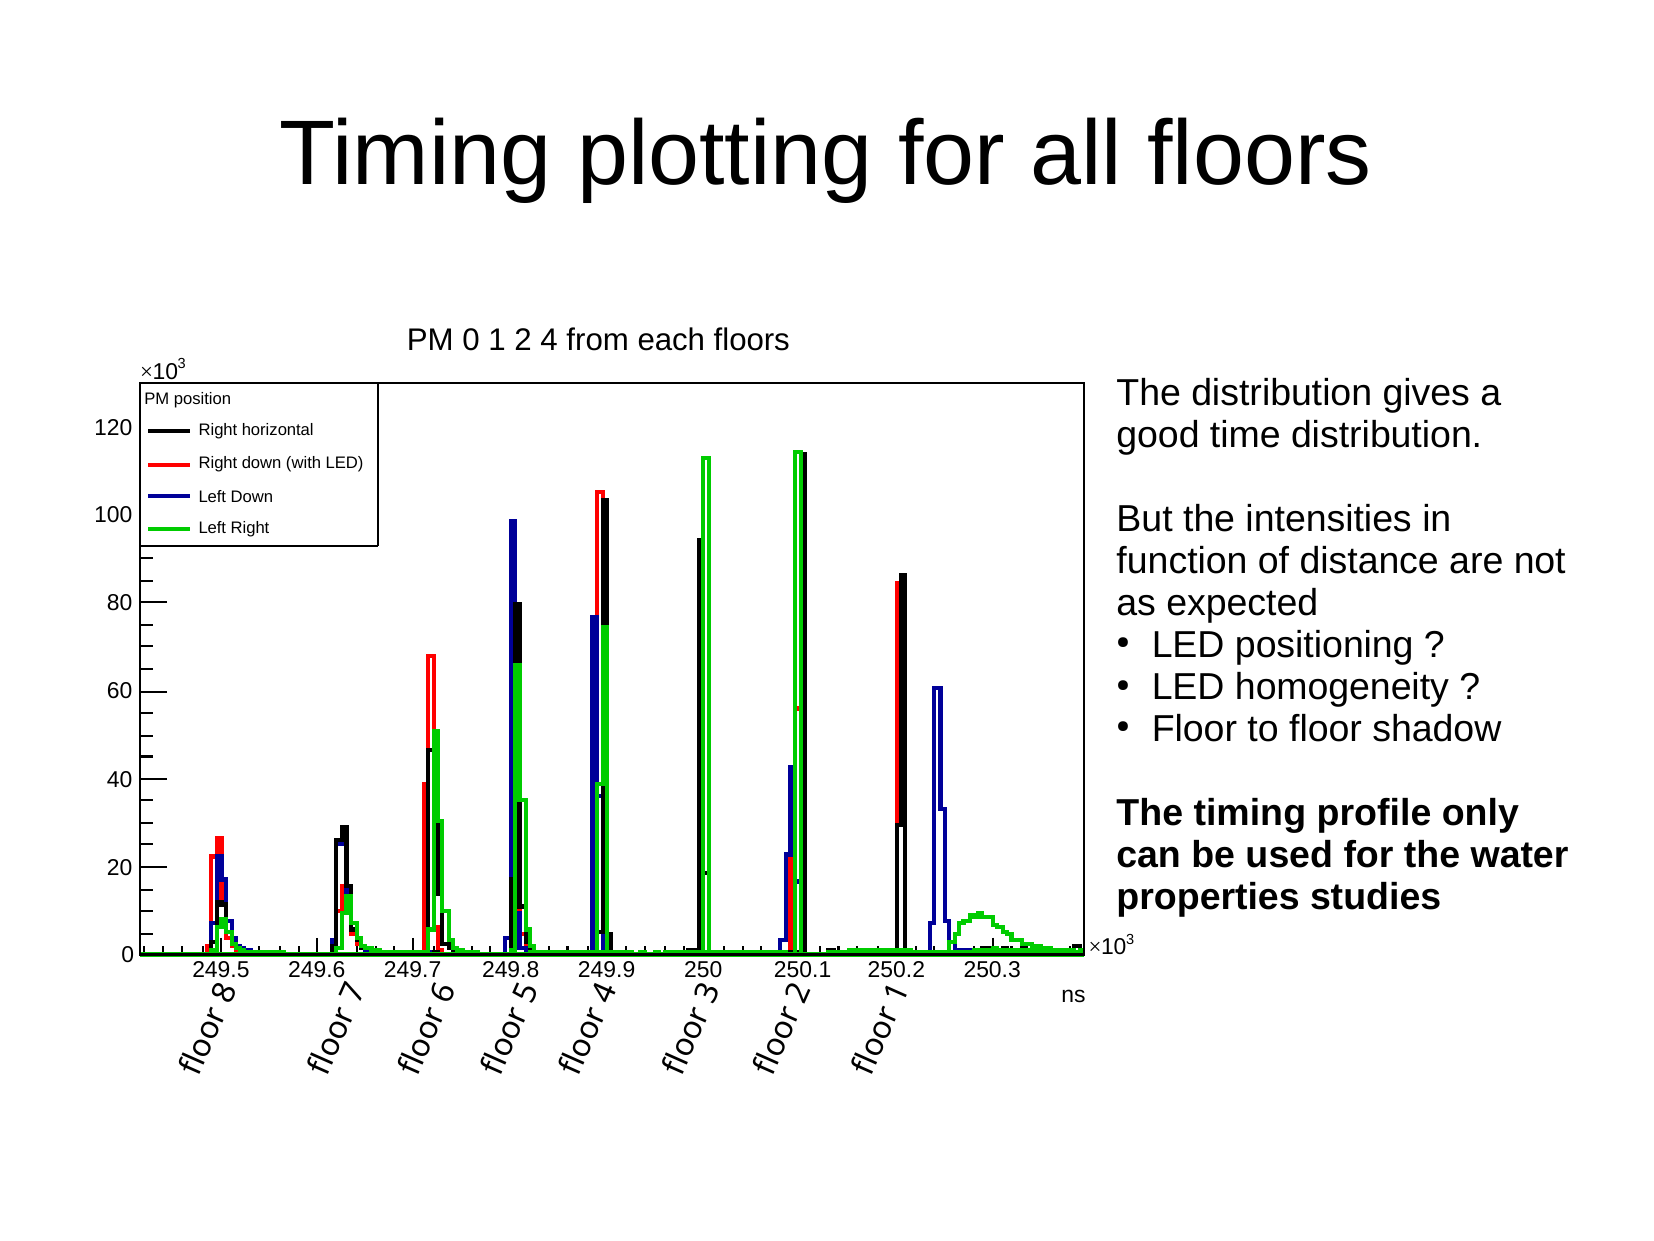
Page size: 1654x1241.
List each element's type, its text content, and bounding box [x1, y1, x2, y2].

title Timing plotting for all floors [82, 49, 1571, 257]
text_box The distribution gives a good time distribution. But the intensities in function of distance are not as expected LED positioning ? LED homogeneity ? Floor to floor shadow The timing profile only can be used for the water properties studies [1101, 363, 1601, 967]
picture [96, 327, 1134, 1078]
